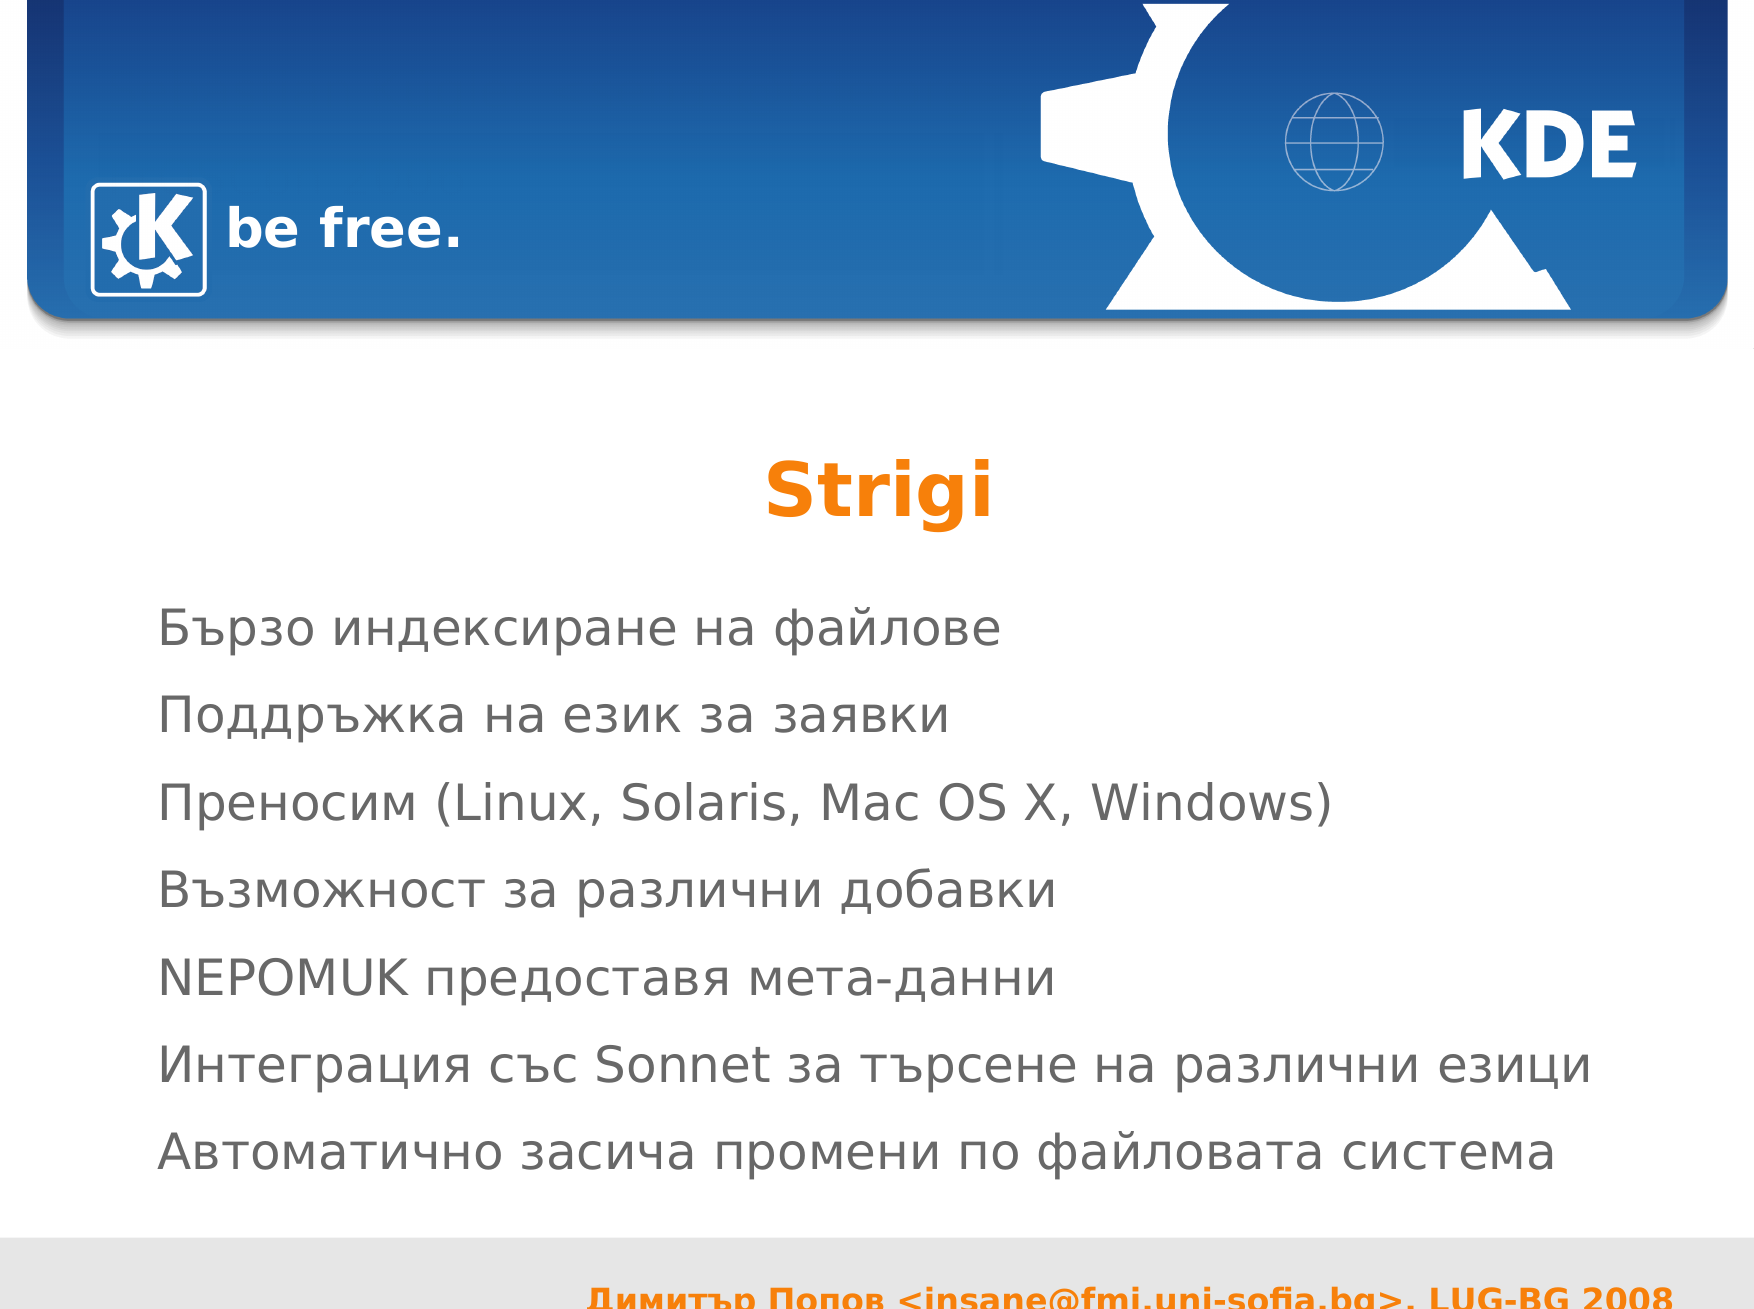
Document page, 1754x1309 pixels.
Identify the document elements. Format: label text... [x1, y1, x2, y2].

text_box Strigi [123, 395, 1607, 499]
title be free. [225, 187, 1126, 271]
text_box Бързо индексиране на файлове Поддръжка на език за заявки Преносим (Linux, Solaris, Mac OS X, Windows) Възможност за различни добавки NEPOMUK предоставя мета-данни Интеграция със Sonnet за търсене на различни езици Автоматично засича промени по файловата система [112, 562, 1651, 1201]
picture [0, 0, 1754, 349]
